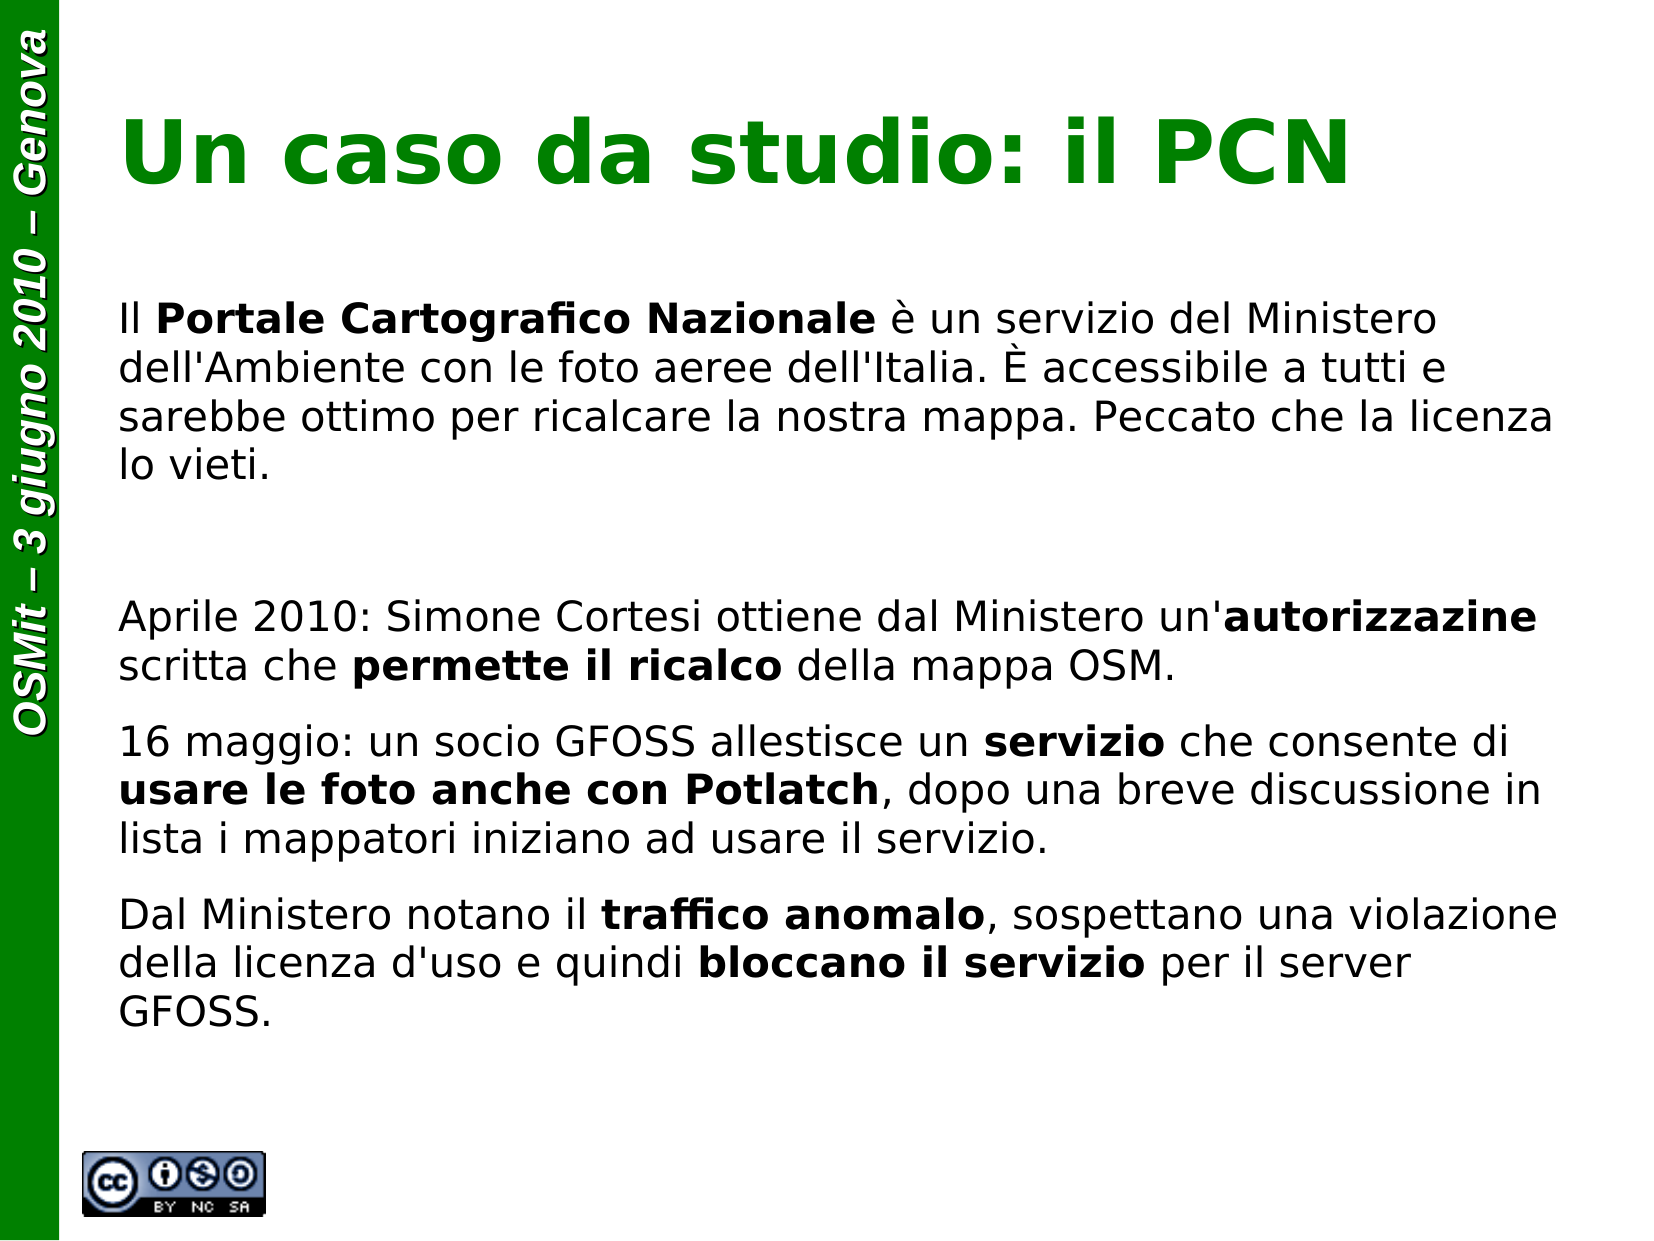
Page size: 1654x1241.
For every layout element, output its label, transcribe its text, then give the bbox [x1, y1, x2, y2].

title Un caso da studio: il PCN [118, 56, 1565, 249]
picture [82, 1151, 266, 1217]
list Il Portale Cartografico Nazionale è un servizio del Ministero dell'Ambiente con le foto aeree dell'Italia. È accessibile a tutti e sarebbe ottimo per ricalcare la nostra mappa. Peccato che la licenza lo vieti. Aprile 2010: Simone Cortesi ottiene dal Ministero un'autorizzazine scritta che permette il ricalco della mappa OSM. 16 maggio: un socio GFOSS allestisce un servizio che consente di usare le foto anche con Potlatch, dopo una breve discussione in lista i mappatori iniziano ad usare il servizio. Dal Ministero notano il traffico anomalo, sospettano una violazione della licenza d'uso e quindi bloccano il servizio per il server GFOSS. [118, 295, 1565, 1123]
